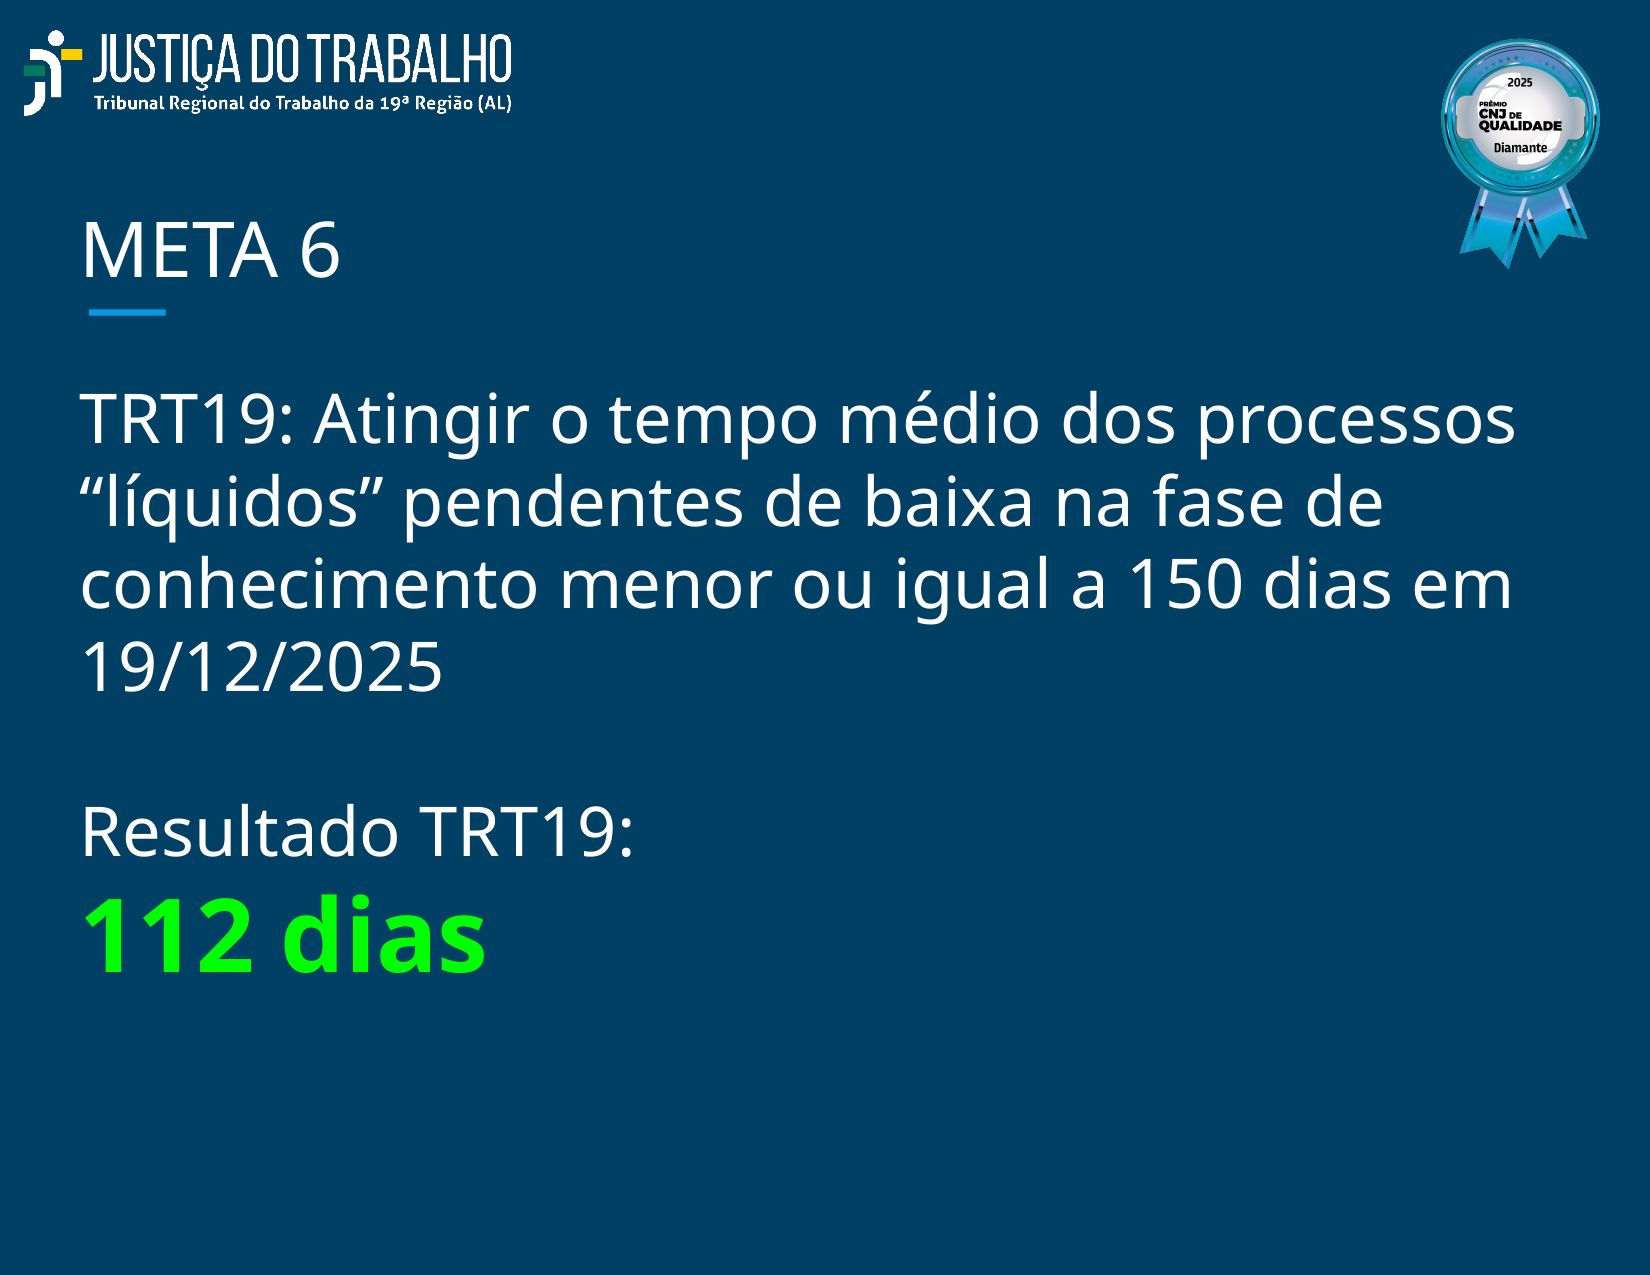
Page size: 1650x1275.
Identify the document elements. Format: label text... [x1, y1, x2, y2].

picture [1440, 37, 1601, 271]
title META 6 TRT19: Atingir o tempo médio dos processos “líquidos” pendentes de baixa na fase de conhecimento menor ou igual a 150 dias em 19/12/2025 Resultado TRT19: 112 dias [61, 129, 1572, 1011]
picture [24, 30, 511, 116]
